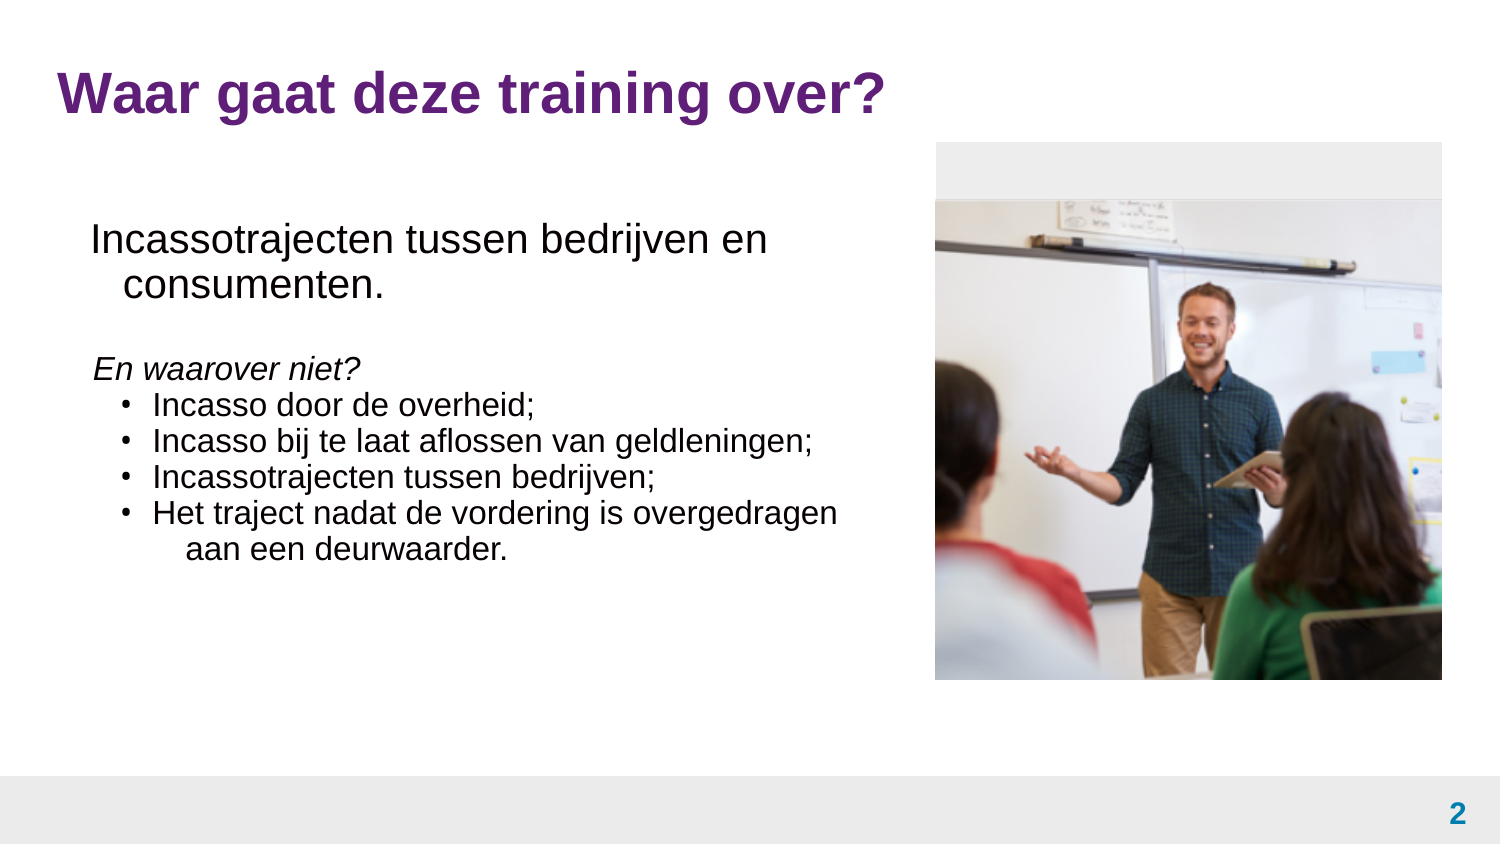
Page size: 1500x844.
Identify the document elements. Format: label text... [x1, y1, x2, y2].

text_box [0, 776, 1500, 844]
text_box 2 [1442, 786, 1475, 838]
text_box Incassotrajecten tussen bedrijven en consumenten. En waarover niet? Incasso door de overheid; Incasso bij te laat aflossen van geldleningen; Incassotrajecten tussen bedrijven; Het traject nadat de vordering is overgedragen aan een deurwaarder. [50, 91, 1400, 739]
picture [935, 142, 1442, 680]
title Waar gaat deze training over? [49, 19, 1400, 161]
